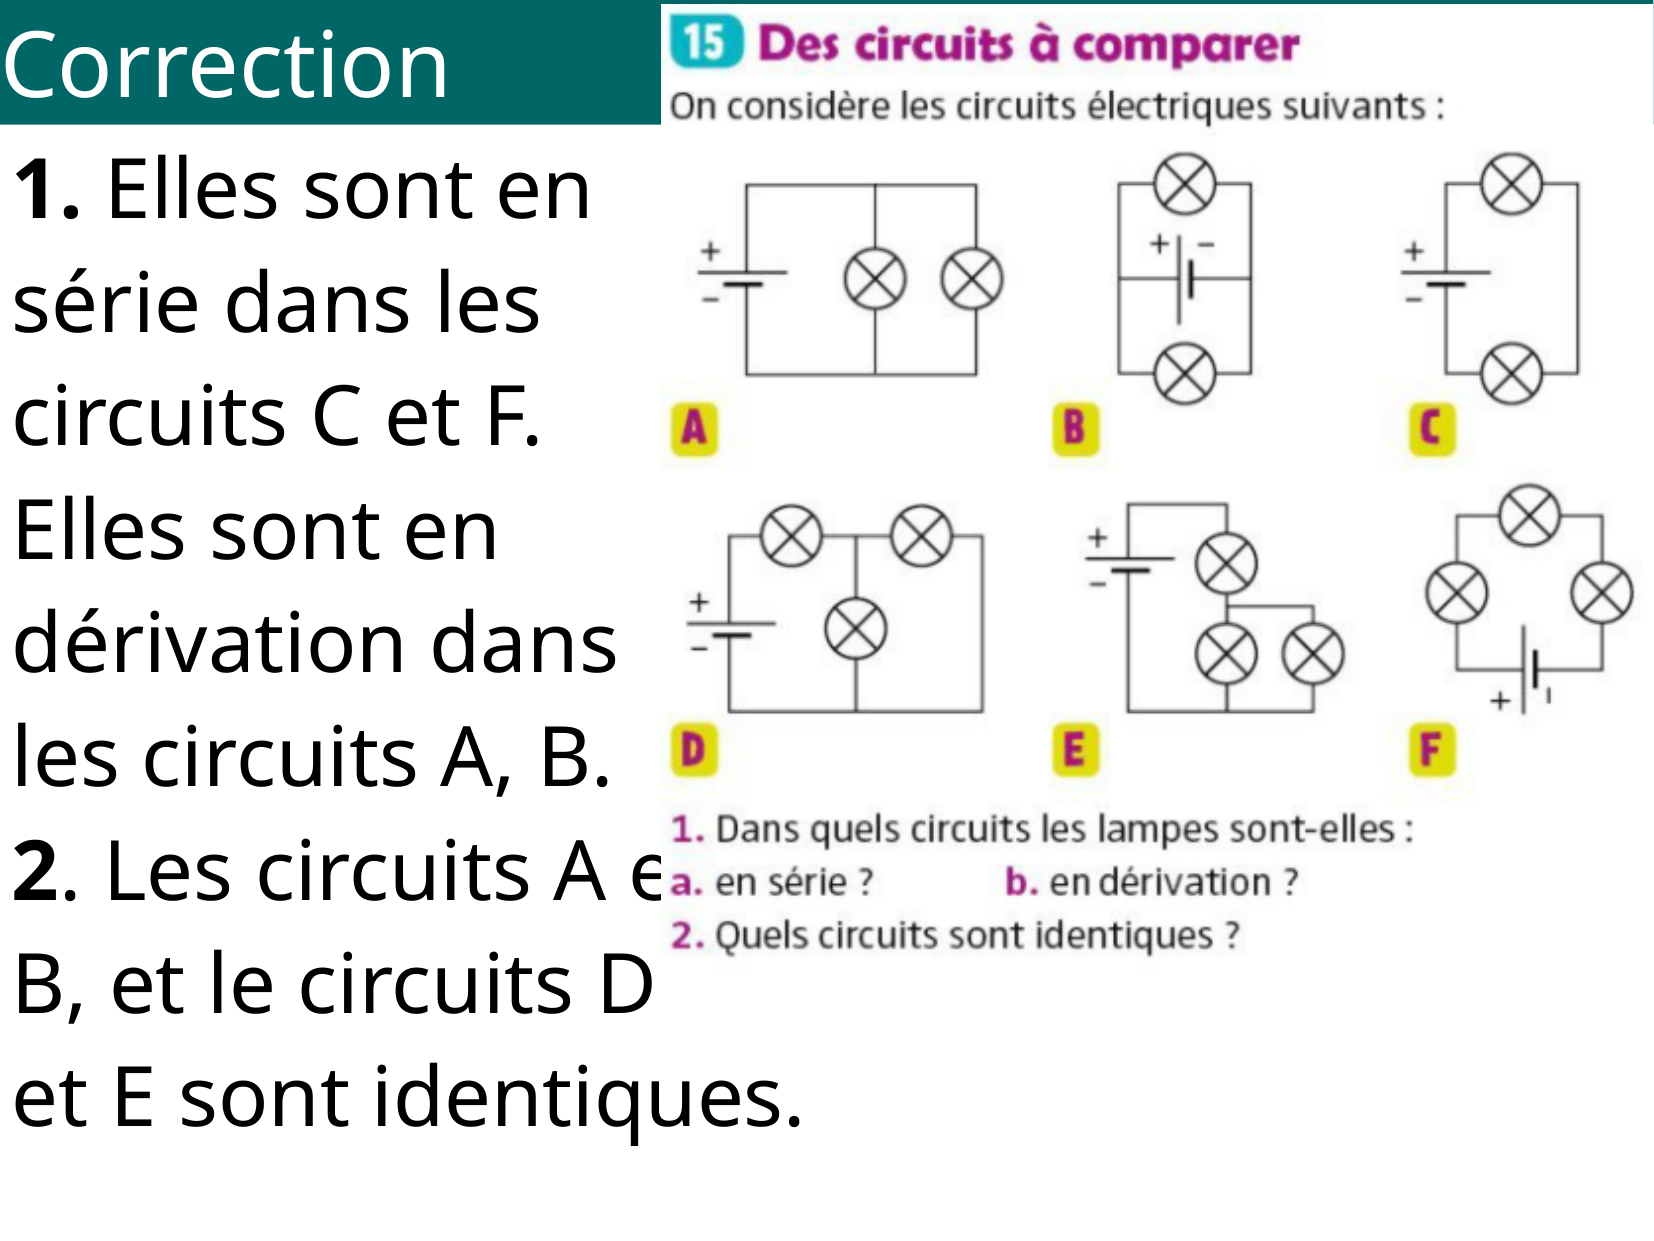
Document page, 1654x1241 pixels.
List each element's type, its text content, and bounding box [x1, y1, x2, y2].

subtitle 1. Elles sont en série dans les circuits C et F. Elles sont en dérivation dans les circuits A, B. 2. Les circuits A et B, et le circuits D et E sont identiques. [11, 129, 1642, 1229]
picture [661, 4, 1654, 979]
title Correction [0, 4, 661, 120]
